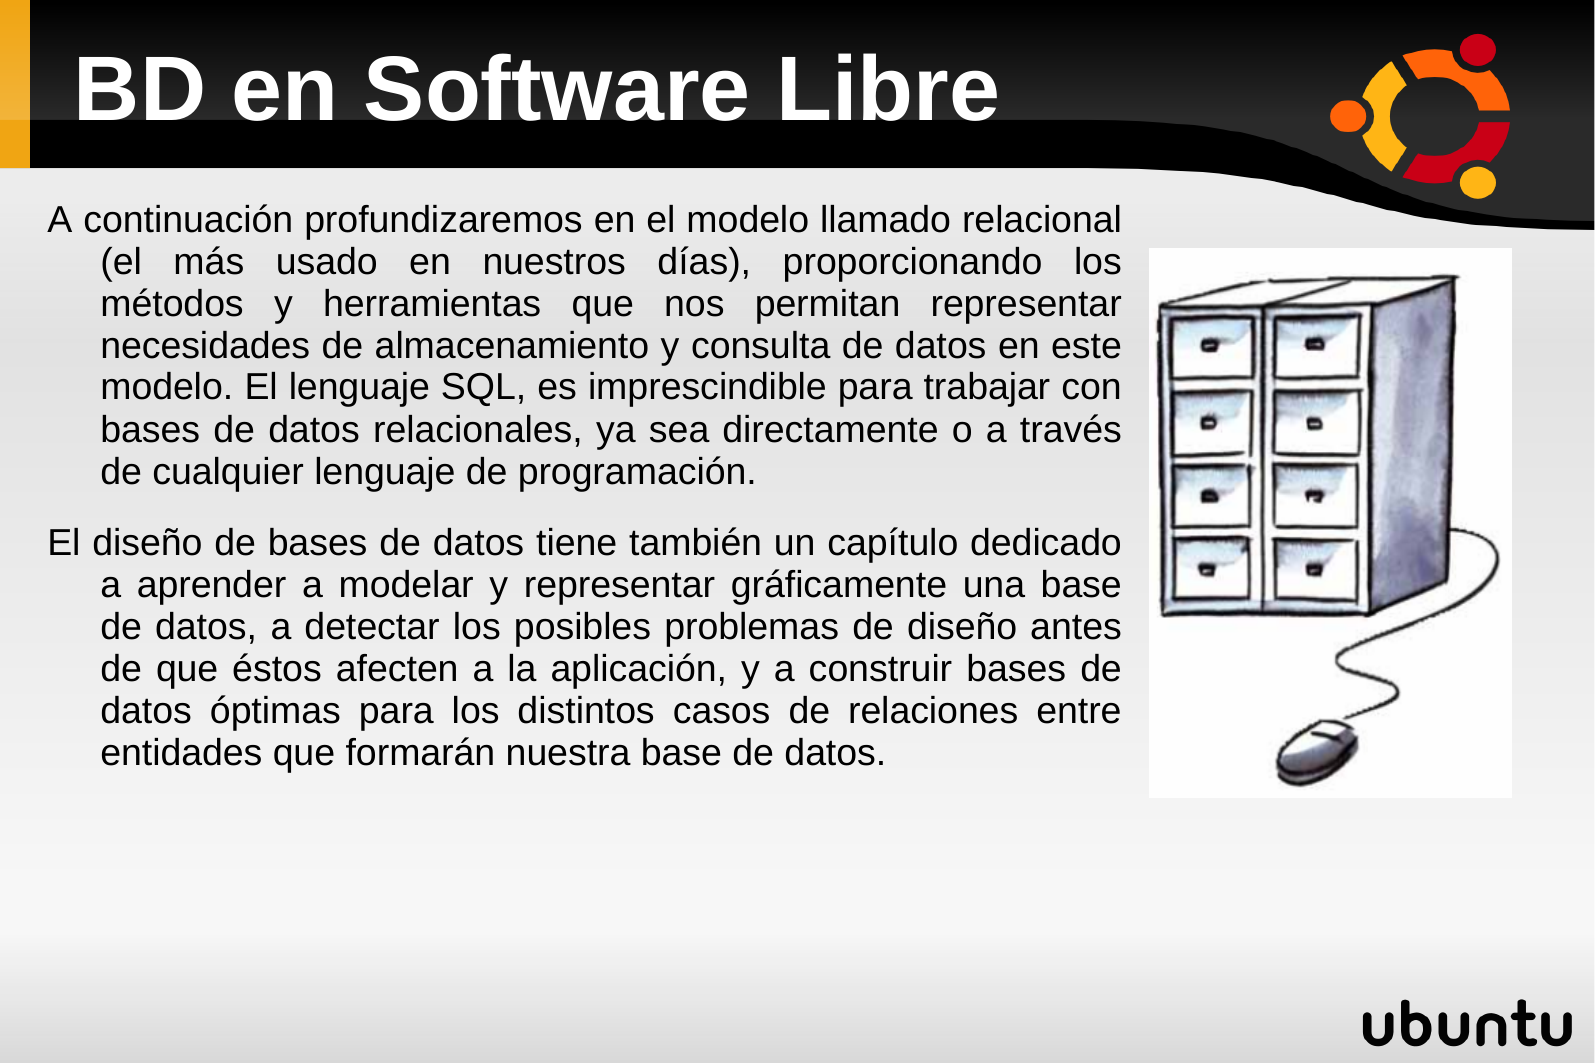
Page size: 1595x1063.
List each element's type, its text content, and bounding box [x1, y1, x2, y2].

title BD en Software Libre [74, 0, 1510, 178]
list A continuación profundizaremos en el modelo llamado relacional (el más usado en nuestros días), proporcionando los métodos y herramientas que nos permitan representar necesidades de almacenamiento y consulta de datos en este modelo. El lenguaje SQL, es imprescindible para trabajar con bases de datos relacionales, ya sea directamente o a través de cualquier lenguaje de programación. El diseño de bases de datos tiene también un capítulo dedicado a aprender a modelar y representar gráficamente una base de datos, a detectar los posibles problemas de diseño antes de que éstos afecten a la aplicación, y a construir bases de datos óptimas para los distintos casos de relaciones entre entidades que formarán nuestra base de datos. [29, 198, 1123, 1004]
picture [0, 0, 1595, 1063]
